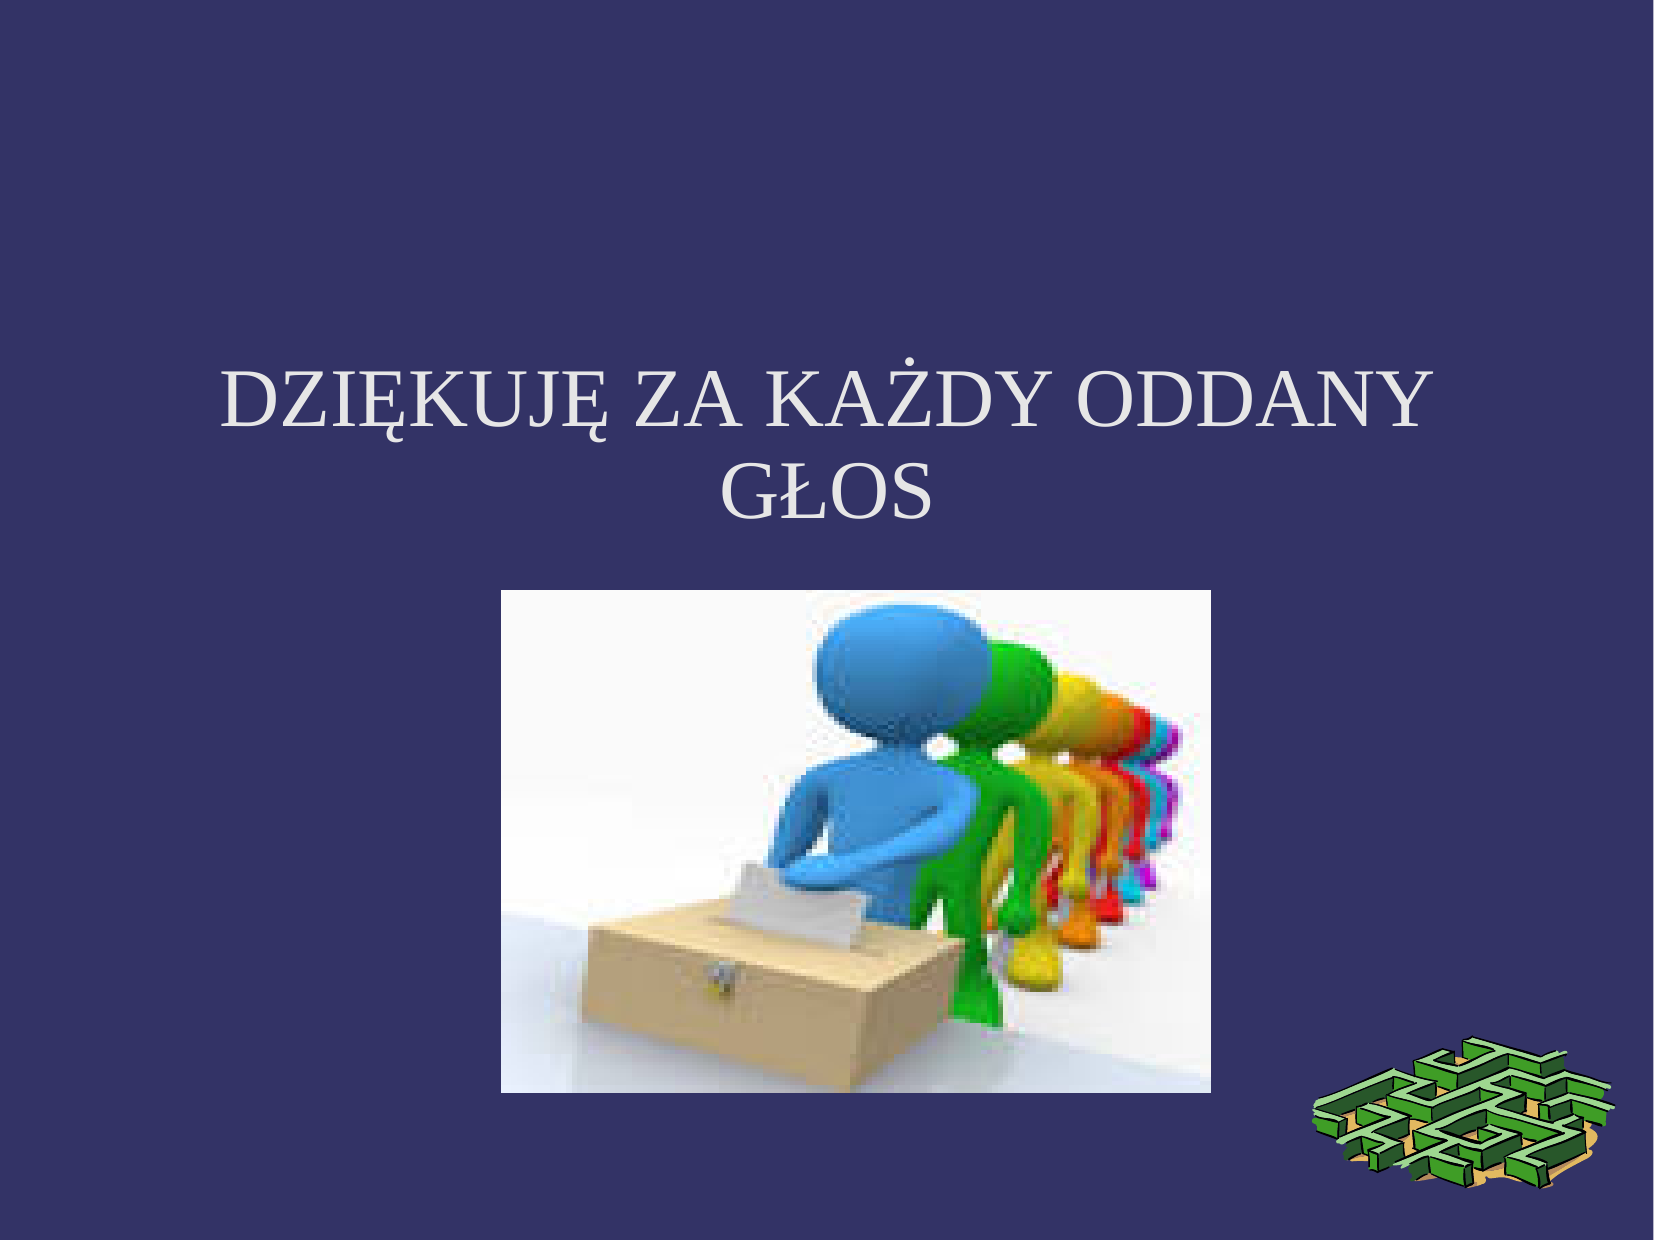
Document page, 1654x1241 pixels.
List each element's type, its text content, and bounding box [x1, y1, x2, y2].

picture [501, 590, 1211, 1093]
subtitle DZIĘKUJĘ ZA KAŻDY ODDANY GŁOS [121, 19, 1534, 1147]
